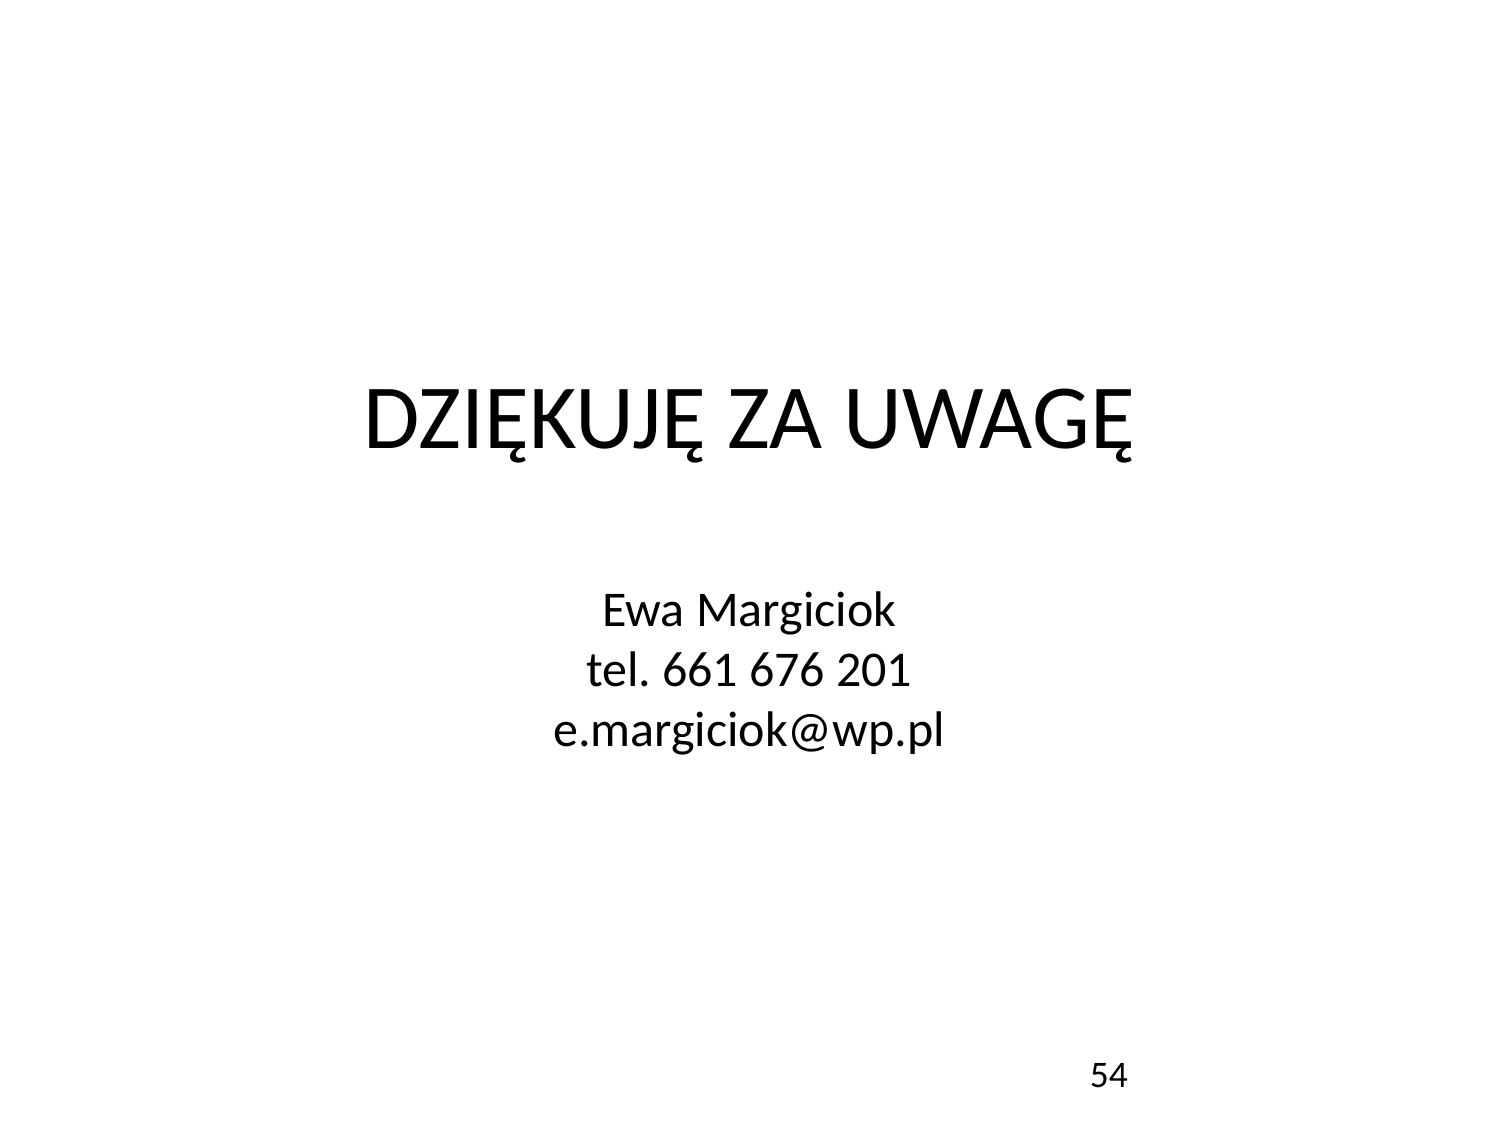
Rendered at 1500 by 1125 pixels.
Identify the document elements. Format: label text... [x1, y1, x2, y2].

title DZIĘKUJĘ ZA UWAGĘ Ewa Margiciok tel. 661 676 201 e.margiciok@wp.pl [75, 314, 1424, 799]
text_box 54 [1074, 1042, 1426, 1103]
